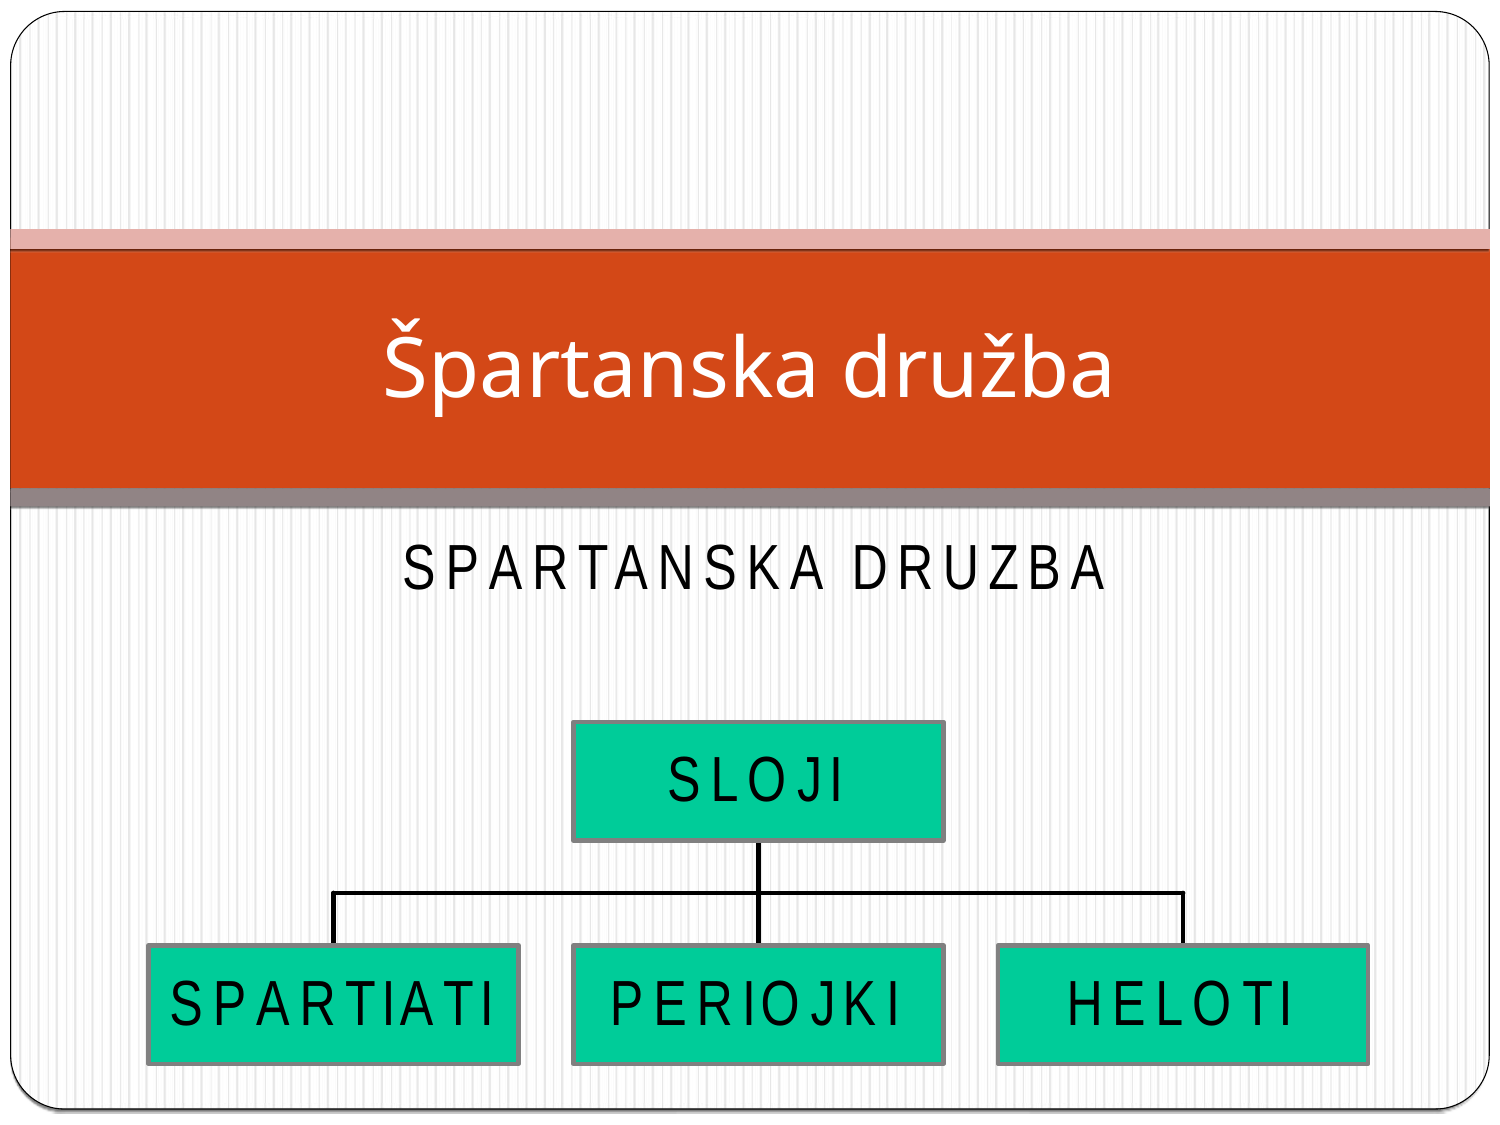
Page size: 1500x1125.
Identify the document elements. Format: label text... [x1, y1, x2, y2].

picture [12, 510, 1488, 1108]
title Špartanska družba [75, 247, 1425, 489]
picture [12, 12, 1488, 229]
chart [140, 515, 1379, 1074]
